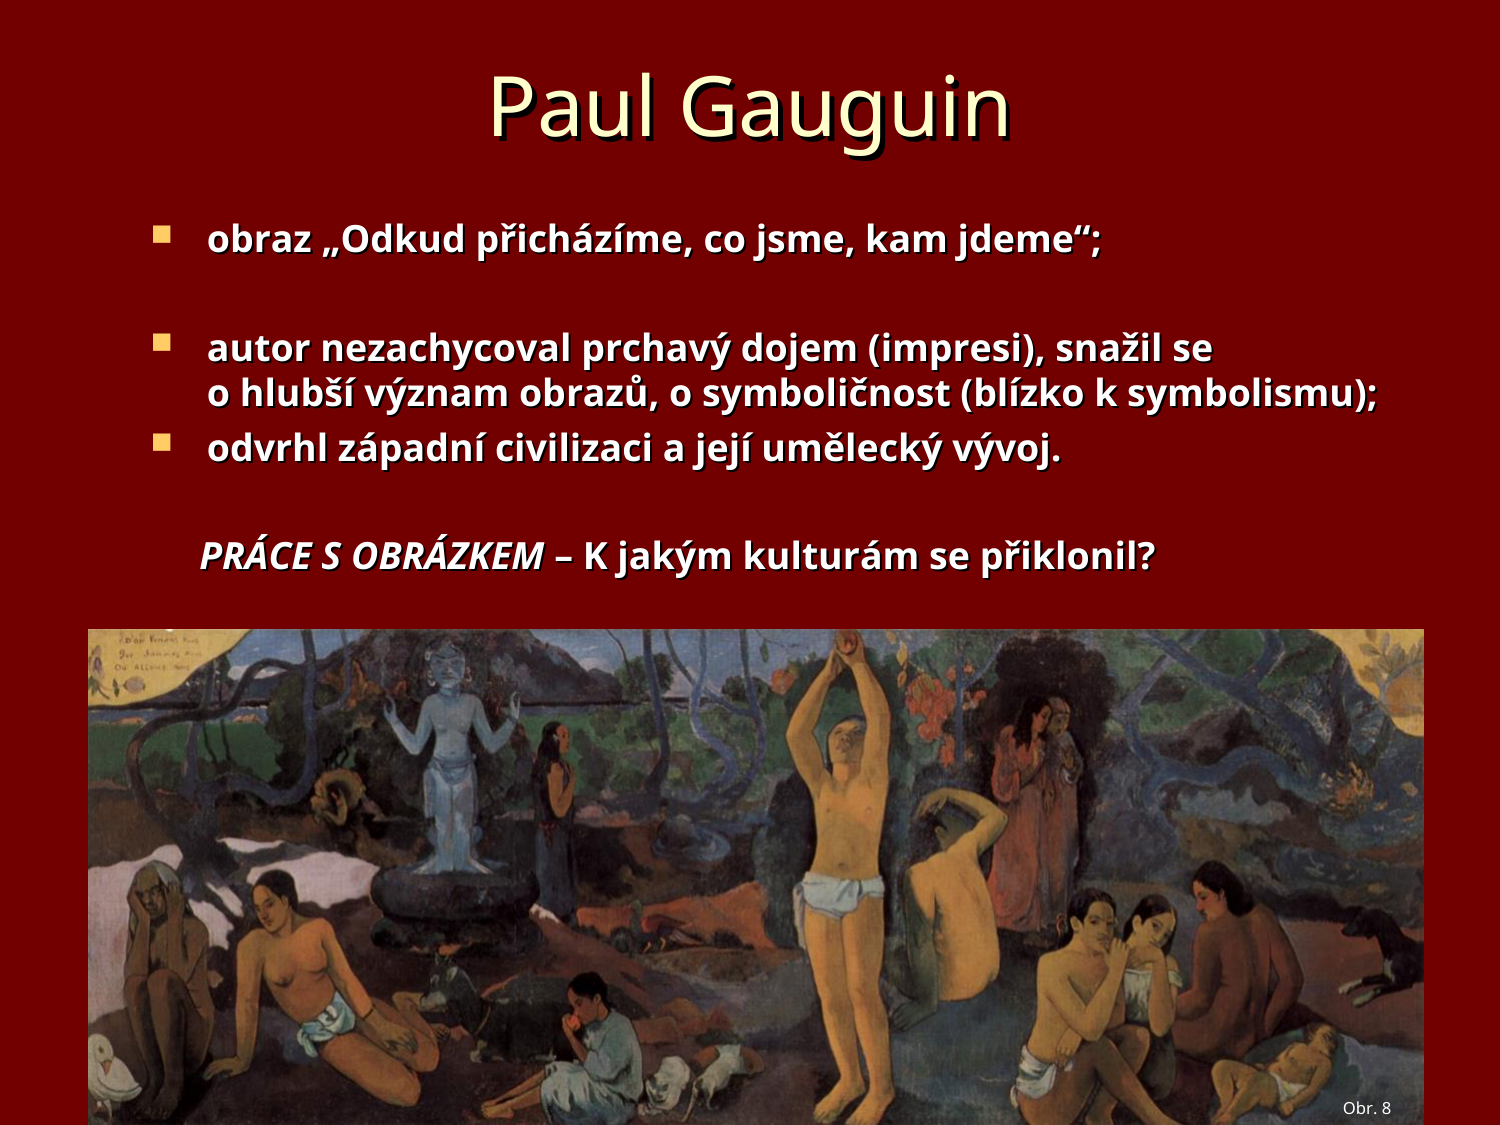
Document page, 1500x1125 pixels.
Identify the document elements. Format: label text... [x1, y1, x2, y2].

list obraz „Odkud přicházíme, co jsme, kam jdeme“; autor nezachycoval prchavý dojem (impresi), snažil se o hlubší význam obrazů, o symboličnost (blízko k symbolismu); odvrhl západní civilizaci a její umělecký vývoj. PRÁCE S OBRÁZKEM – K jakým kulturám se přiklonil? [135, 207, 1471, 587]
text_box Obr. 8 [1328, 1089, 1407, 1125]
title Paul Gauguin [75, 45, 1426, 161]
text_box [88, 629, 1424, 1125]
